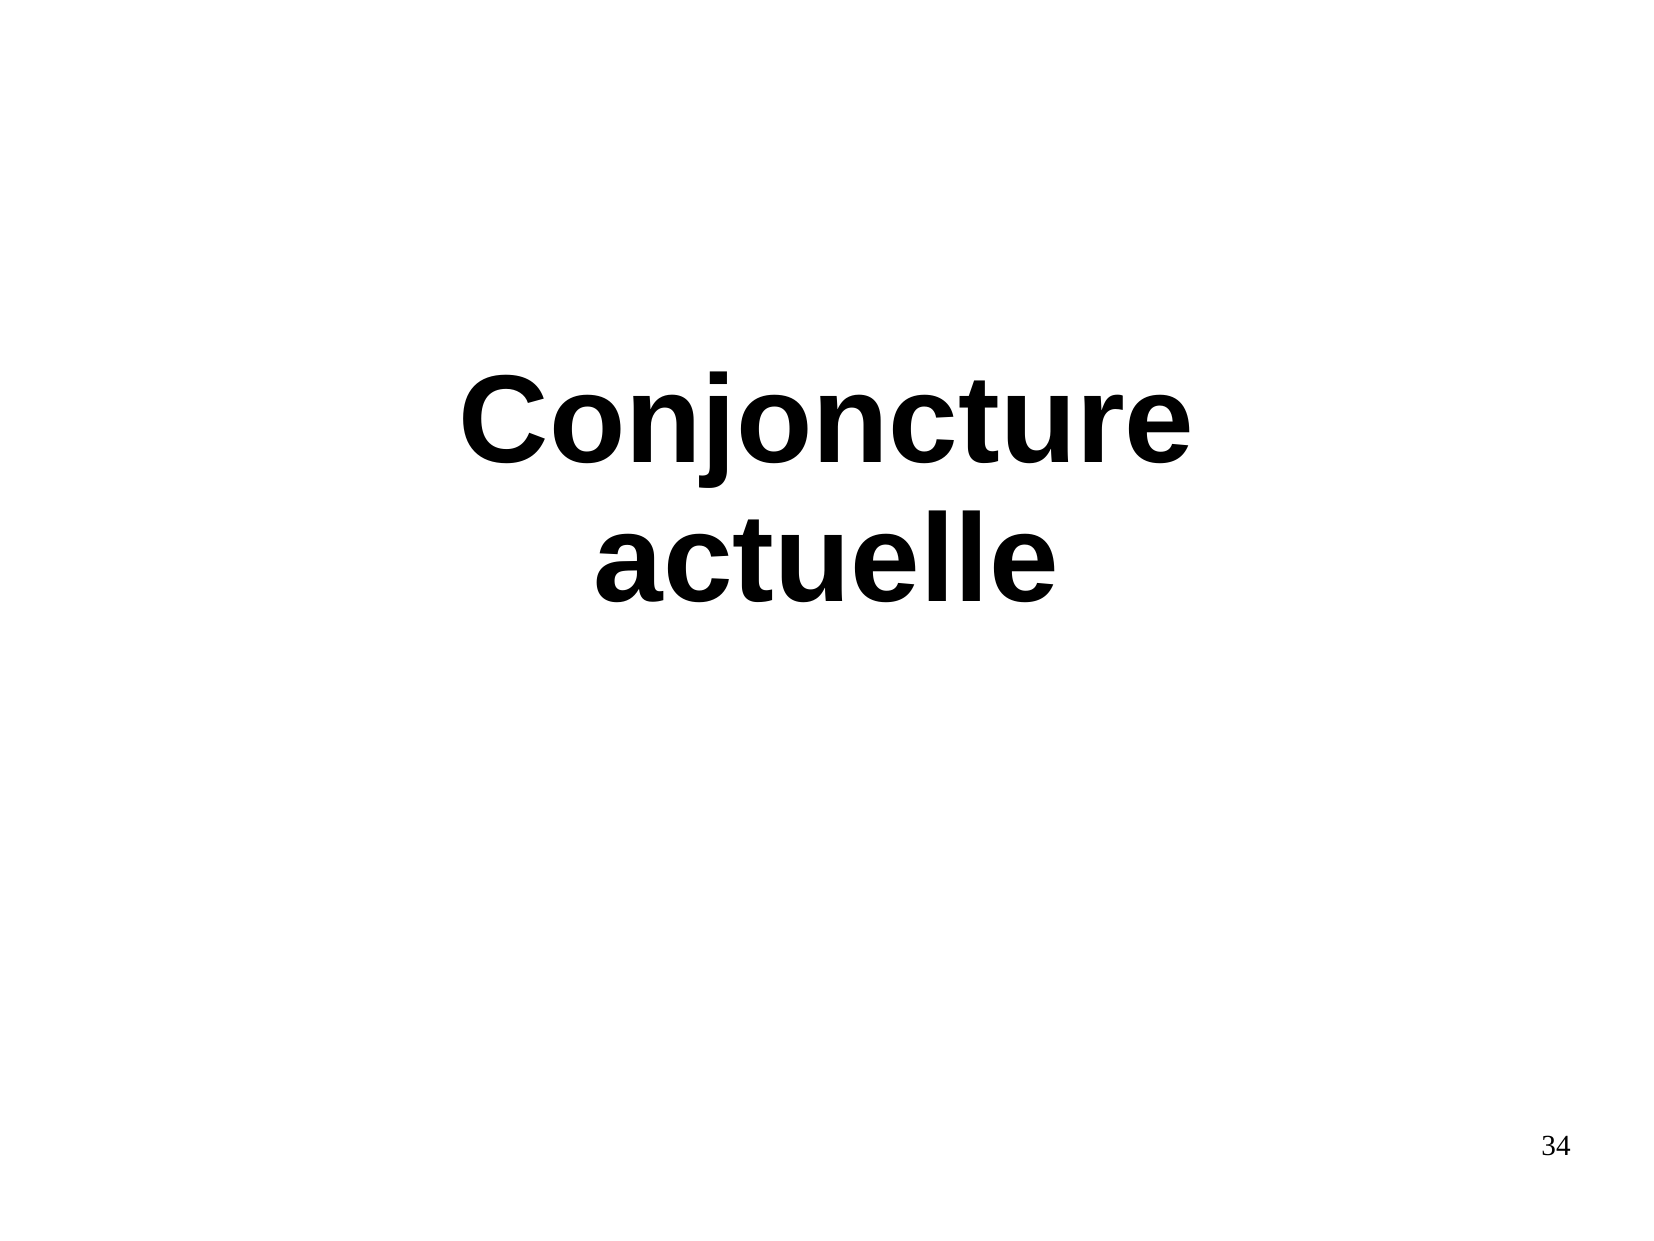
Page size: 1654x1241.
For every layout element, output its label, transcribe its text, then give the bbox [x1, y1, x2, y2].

title Conjoncture actuelle [82, 256, 1571, 721]
